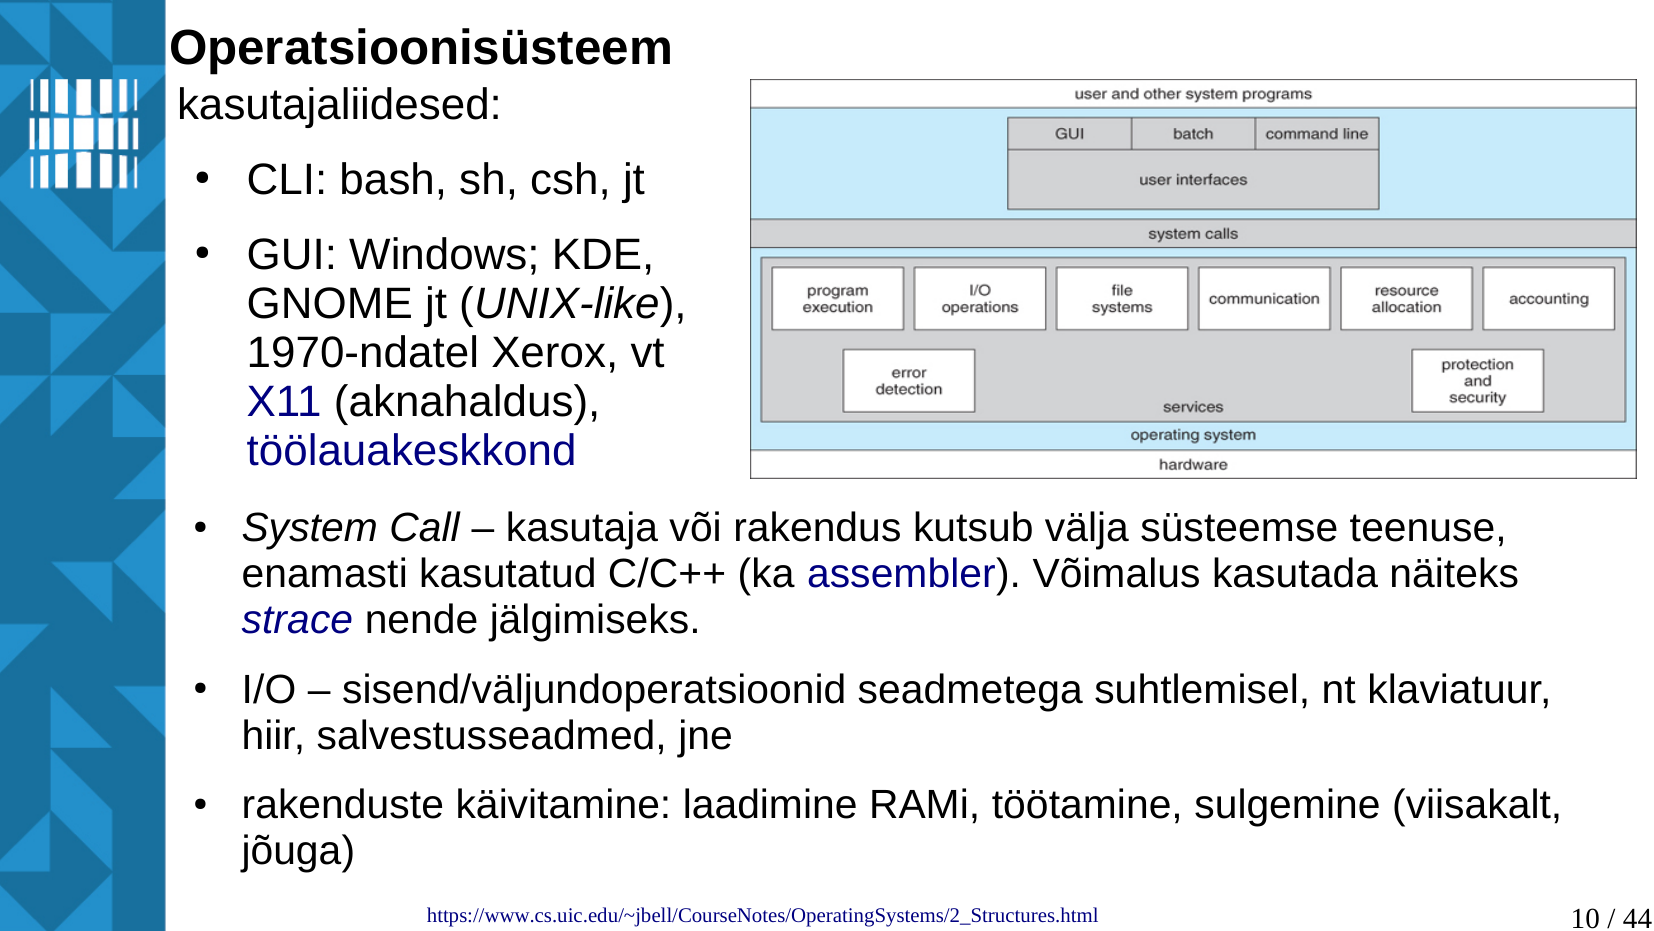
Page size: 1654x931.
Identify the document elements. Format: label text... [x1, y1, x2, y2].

list System Call – kasutaja või rakendus kutsub välja süsteemse teenuse, enamasti kasutatud C/C++ (ka assembler). Võimalus kasutada näiteks strace nende jälgimiseks. I/O – sisend/väljundoperatsioonid seadmetega suhtlemisel, nt klaviatuur, hiir, salvestusseadmed, jne rakenduste käivitamine: laadimine RAMi, töötamine, sulgemine (viisakalt, jõuga) [177, 504, 1625, 877]
title Operatsioonisüsteem [169, 10, 1571, 86]
text_box https://www.cs.uic.edu/~jbell/CourseNotes/OperatingSystems/2_Structures.html [426, 903, 1123, 927]
picture [750, 79, 1637, 479]
list kasutajaliidesed: CLI: bash, sh, csh, jt GUI: Windows; KDE, GNOME jt (UNIX-like), 1970-ndatel Xerox, vt X11 (aknahaldus), töölauakeskkond [177, 79, 739, 479]
